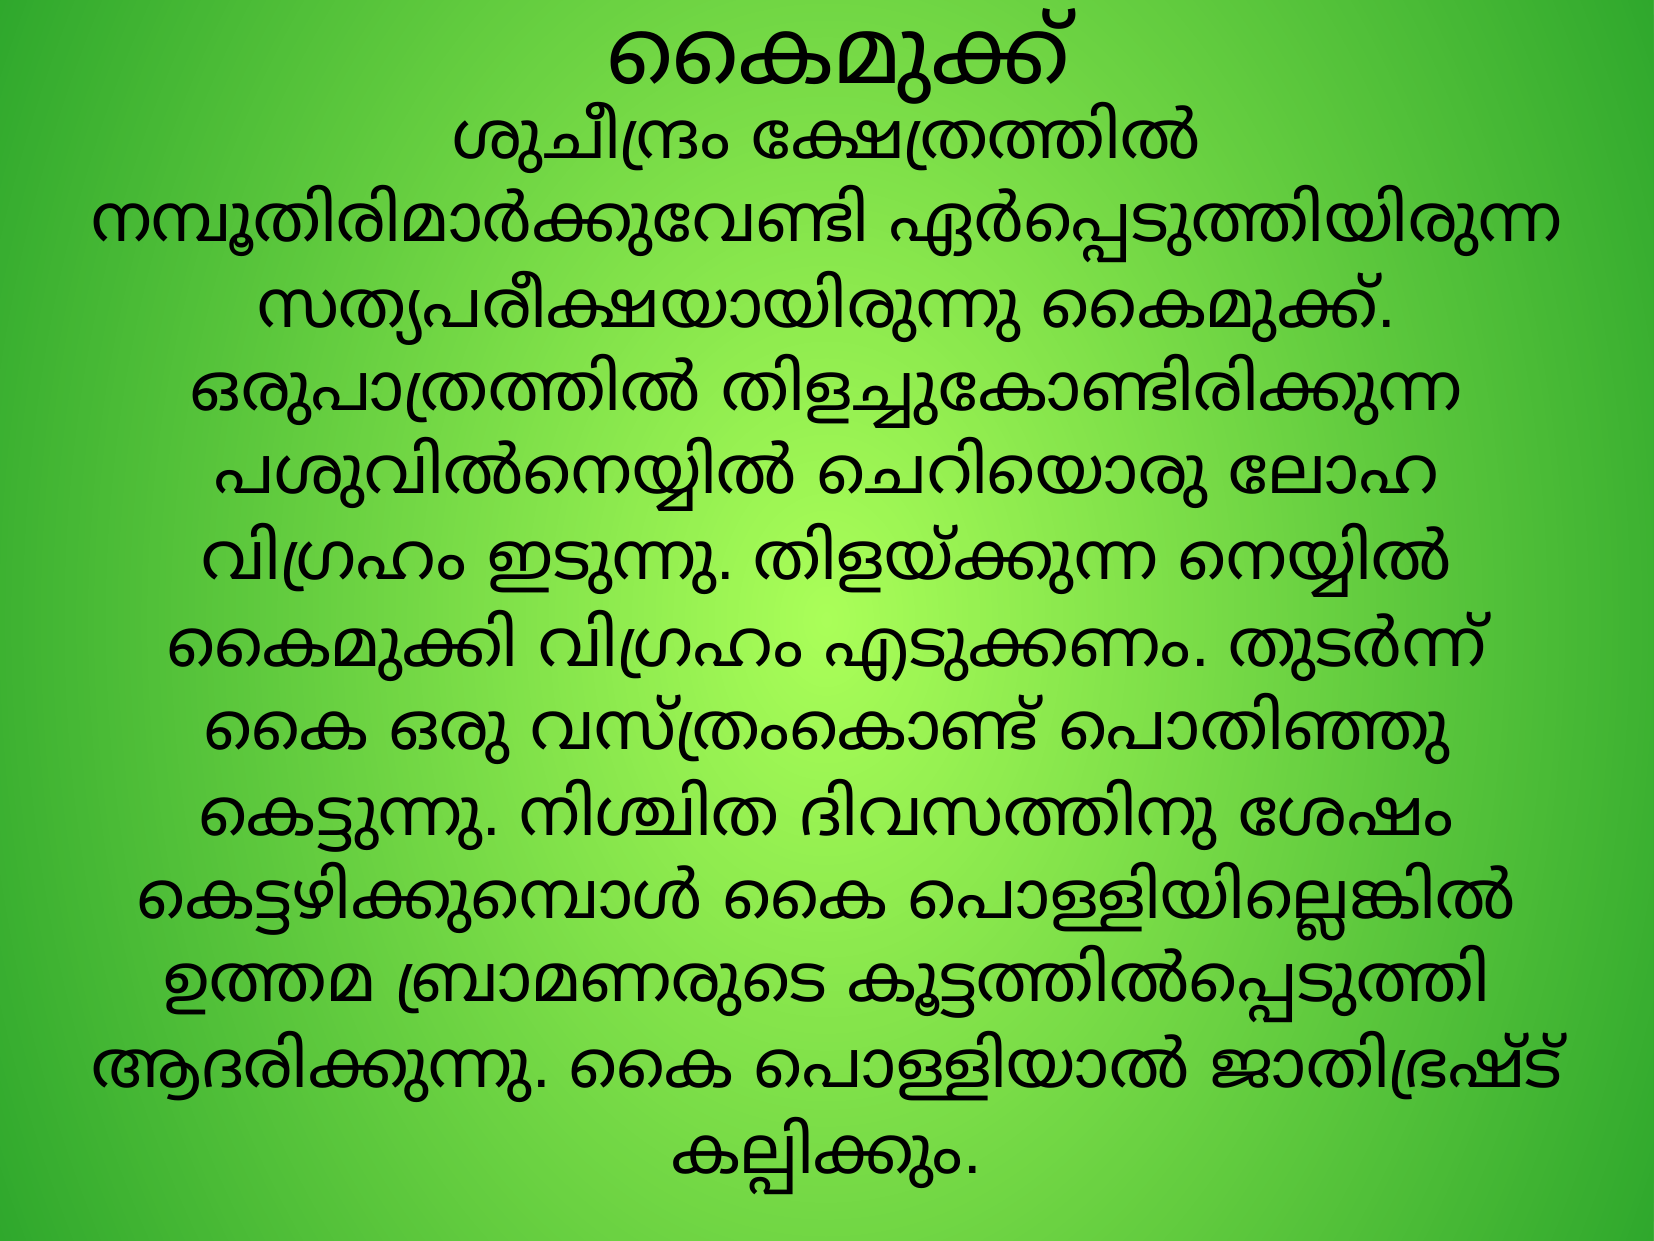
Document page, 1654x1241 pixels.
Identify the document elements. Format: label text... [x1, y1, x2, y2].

subtitle ശുചീന്ദ്രം ക്ഷേത്രത്തിൽ നമ്പൂതിരിമാർക്കുവേണ്ടി ഏർപ്പെടുത്തിയിരുന്ന സത്യപരീക്ഷയായിരുന്നു കൈമുക്ക്. ഒരുപാത്രത്തിൽ തിളച്ചുകോണ്ടിരിക്കുന്ന പശുവിൽനെയ്യിൽ ചെറിയൊരു ലോഹ വിഗ്രഹം ഇടുന്നു. തിളയ്ക്കുന്ന നെയ്യിൽ കൈമുക്കി വിഗ്രഹം എടുക്കണം. തുടർന്ന് കൈ ഒരു വസ്ത്രംകൊണ്ട് പൊതിഞ്ഞു കെട്ടുന്നു. നിശ്ചിത ദിവസത്തിനു ശേഷം കെട്ടഴിക്കുമ്പൊൾ കൈ പൊള്ളിയില്ലെങ്കിൽ ഉത്തമ ബ്രാമണരുടെ കൂട്ടത്തിൽപ്പെടുത്തി ആദരിക്കുന്നു. കൈ പൊള്ളിയാൽ ജാതിഭ്രഷ്ട് കല്പിക്കും. [82, 131, 1571, 1169]
title കൈമുക്ക് [94, 0, 1583, 166]
